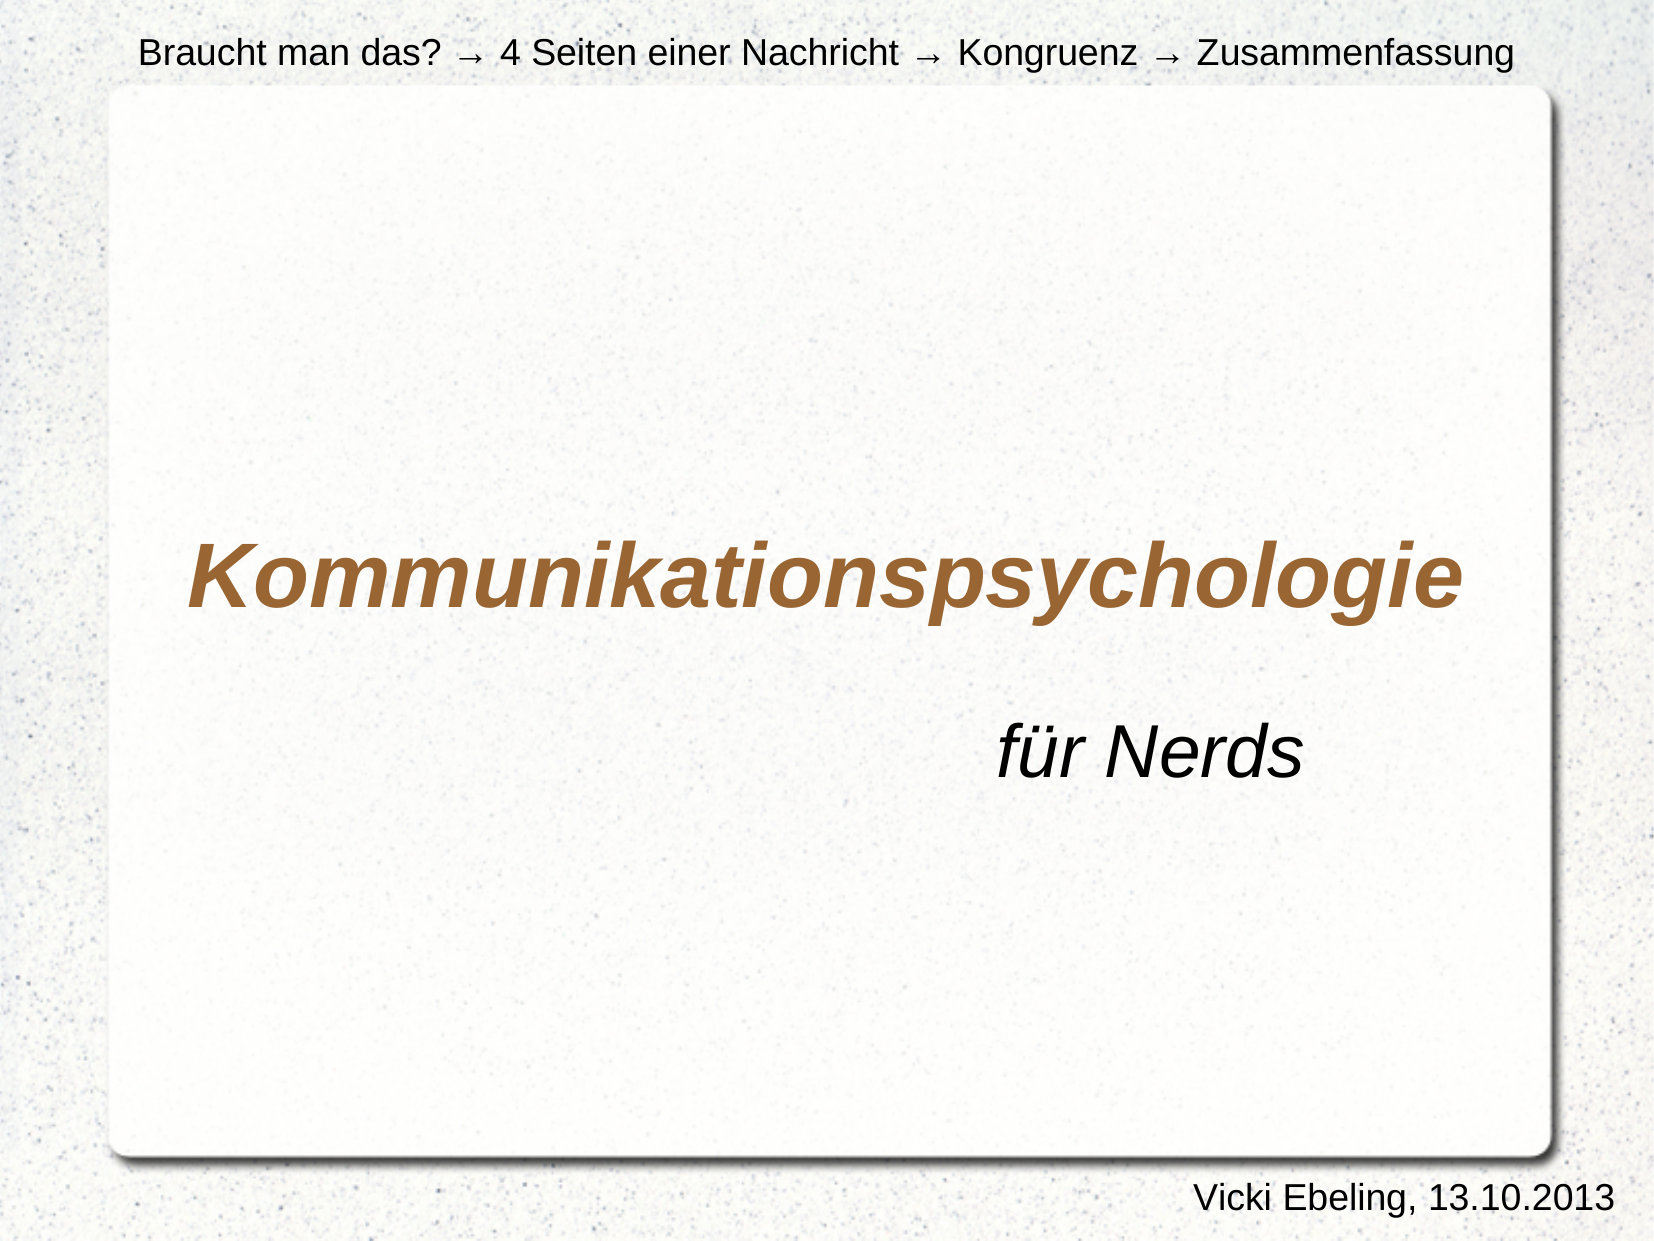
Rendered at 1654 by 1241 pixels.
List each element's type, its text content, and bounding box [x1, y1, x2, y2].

subtitle Kommunikationspsychologie [118, 96, 1536, 1056]
picture [0, 0, 1654, 1241]
text_box für Nerds [920, 700, 1382, 804]
text_box Braucht man das? → 4 Seiten einer Nachricht → Kongruenz → Zusammenfassung [123, 23, 1531, 81]
text_box Vicki Ebeling, 13.10.2013 [1178, 1169, 1630, 1227]
